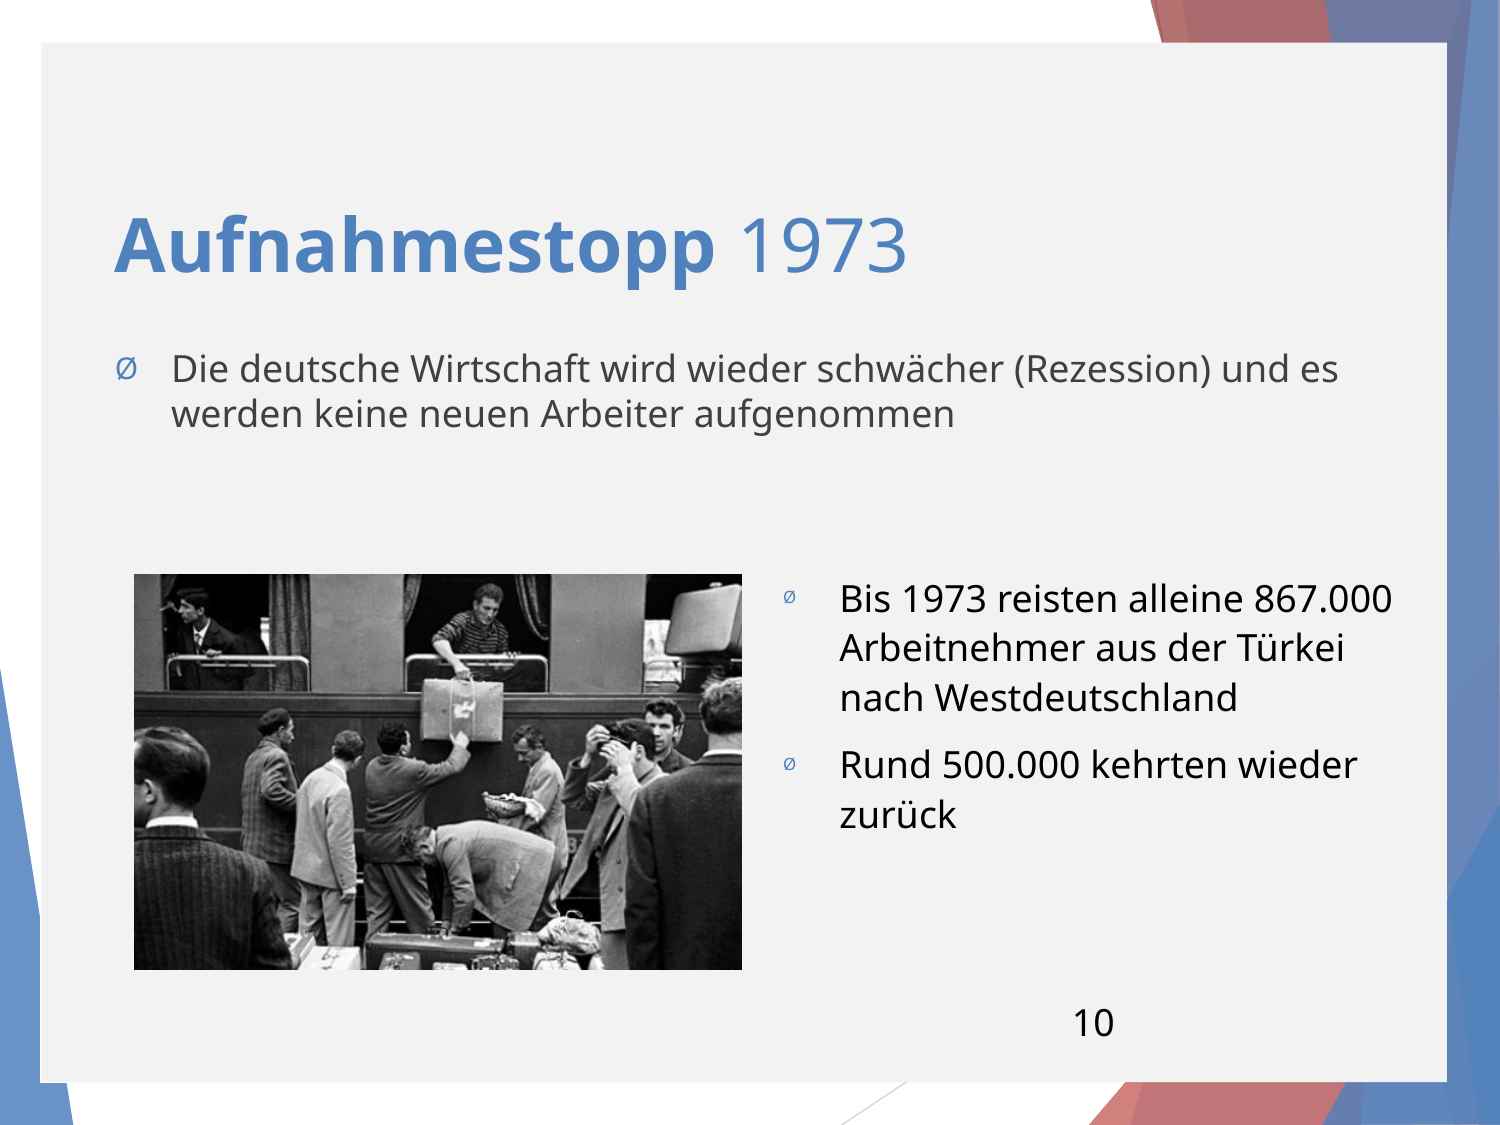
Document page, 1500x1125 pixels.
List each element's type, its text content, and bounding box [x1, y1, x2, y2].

slide_number <Nummer> [1057, 991, 1142, 1051]
text_box Bis 1973 reisten alleine 867.000 Arbeitnehmer aus der Türkei nach Westdeutschland Rund 500.000 kehrten wieder zurück [783, 570, 1416, 879]
list Die deutsche Wirtschaft wird wieder schwächer (Rezession) und es werden keine neuen Arbeiter aufgenommen [99, 338, 1390, 483]
picture [134, 574, 742, 970]
title Aufnahmestopp 1973 [99, 99, 1142, 317]
